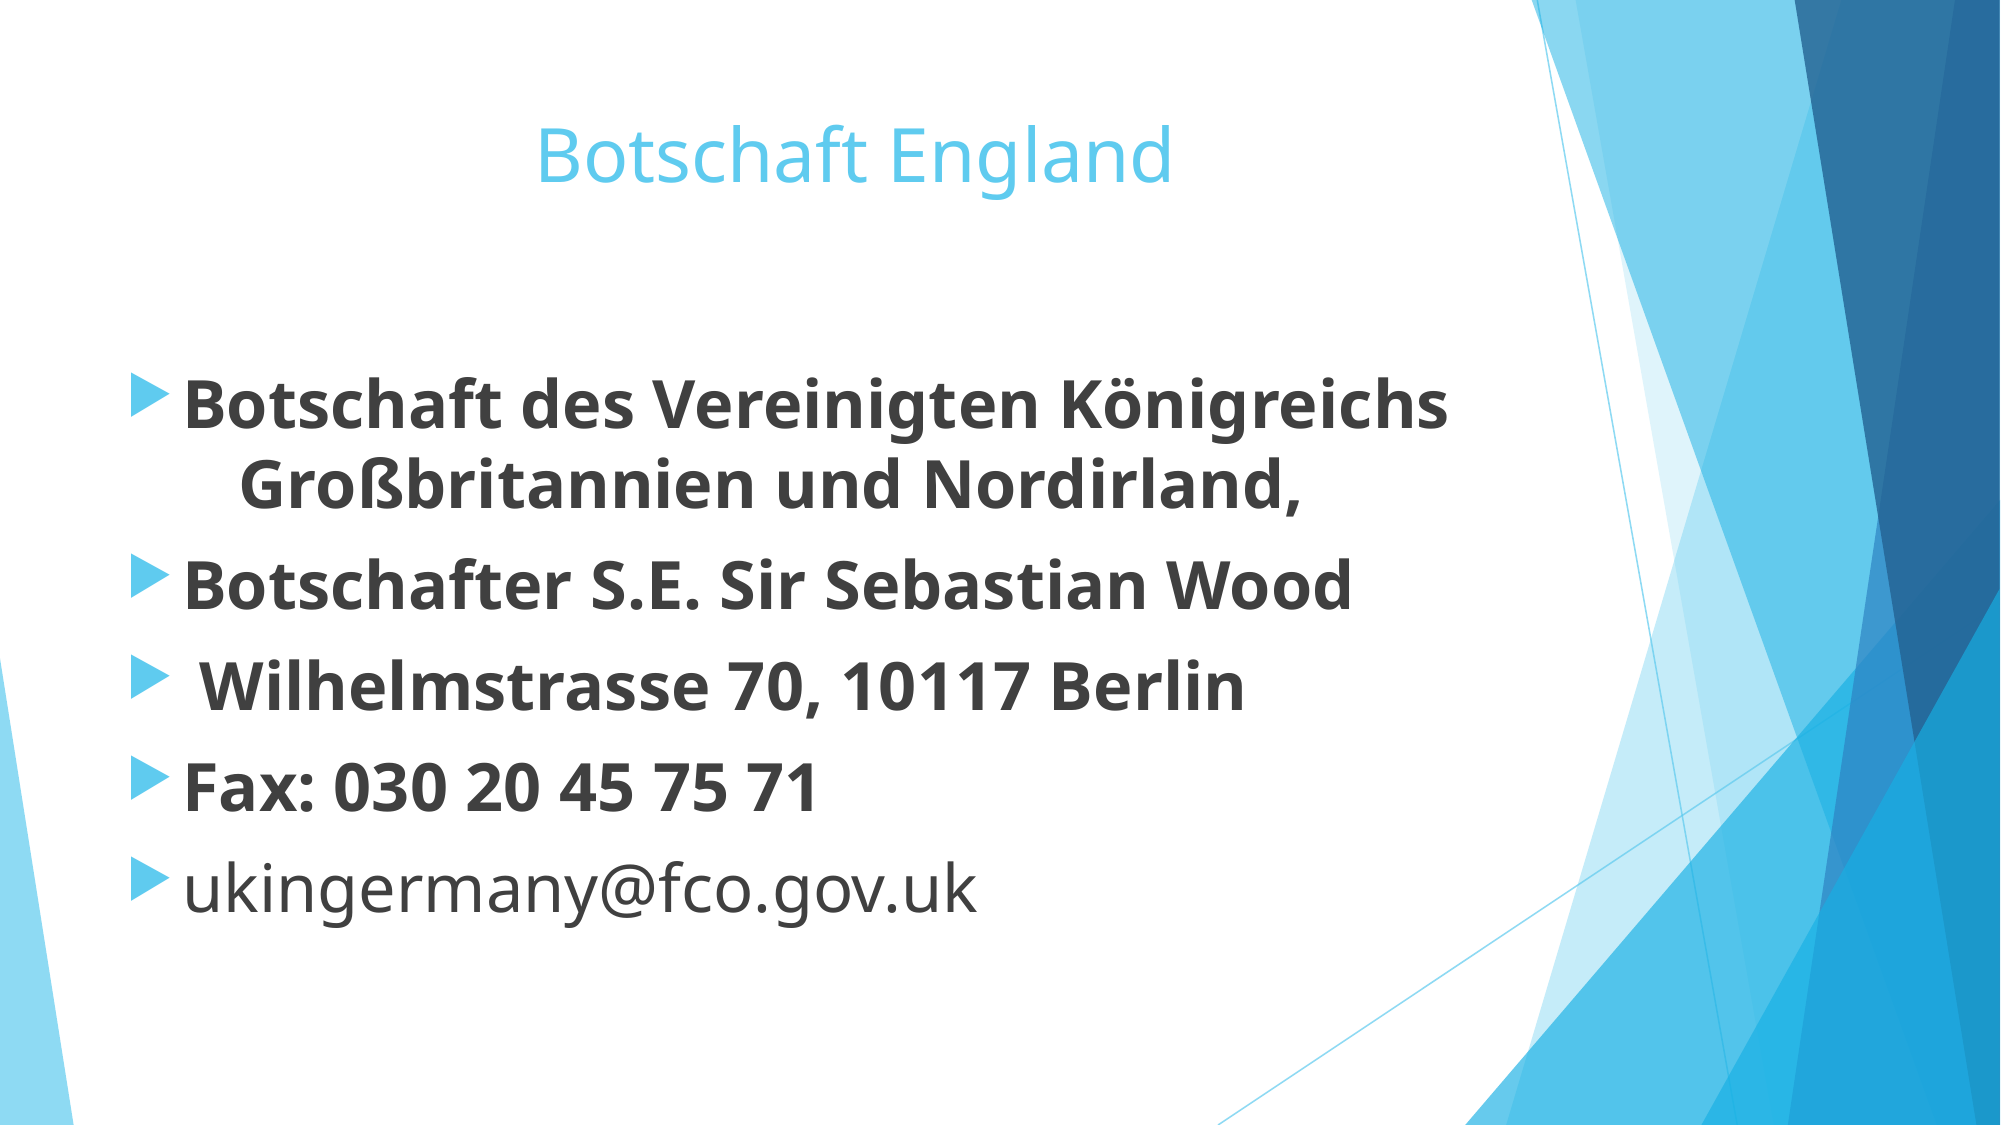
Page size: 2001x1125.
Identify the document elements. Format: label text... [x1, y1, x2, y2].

title Botschaft England [111, 99, 1522, 317]
list Botschaft des Vereinigten Königreichs Großbritannien und Nordirland, Botschafter S.E. Sir Sebastian Wood Wilhelmstrasse 70, 10117 Berlin Fax: 030 20 45 75 71 ukingermany@fco.gov.uk [111, 354, 1522, 992]
